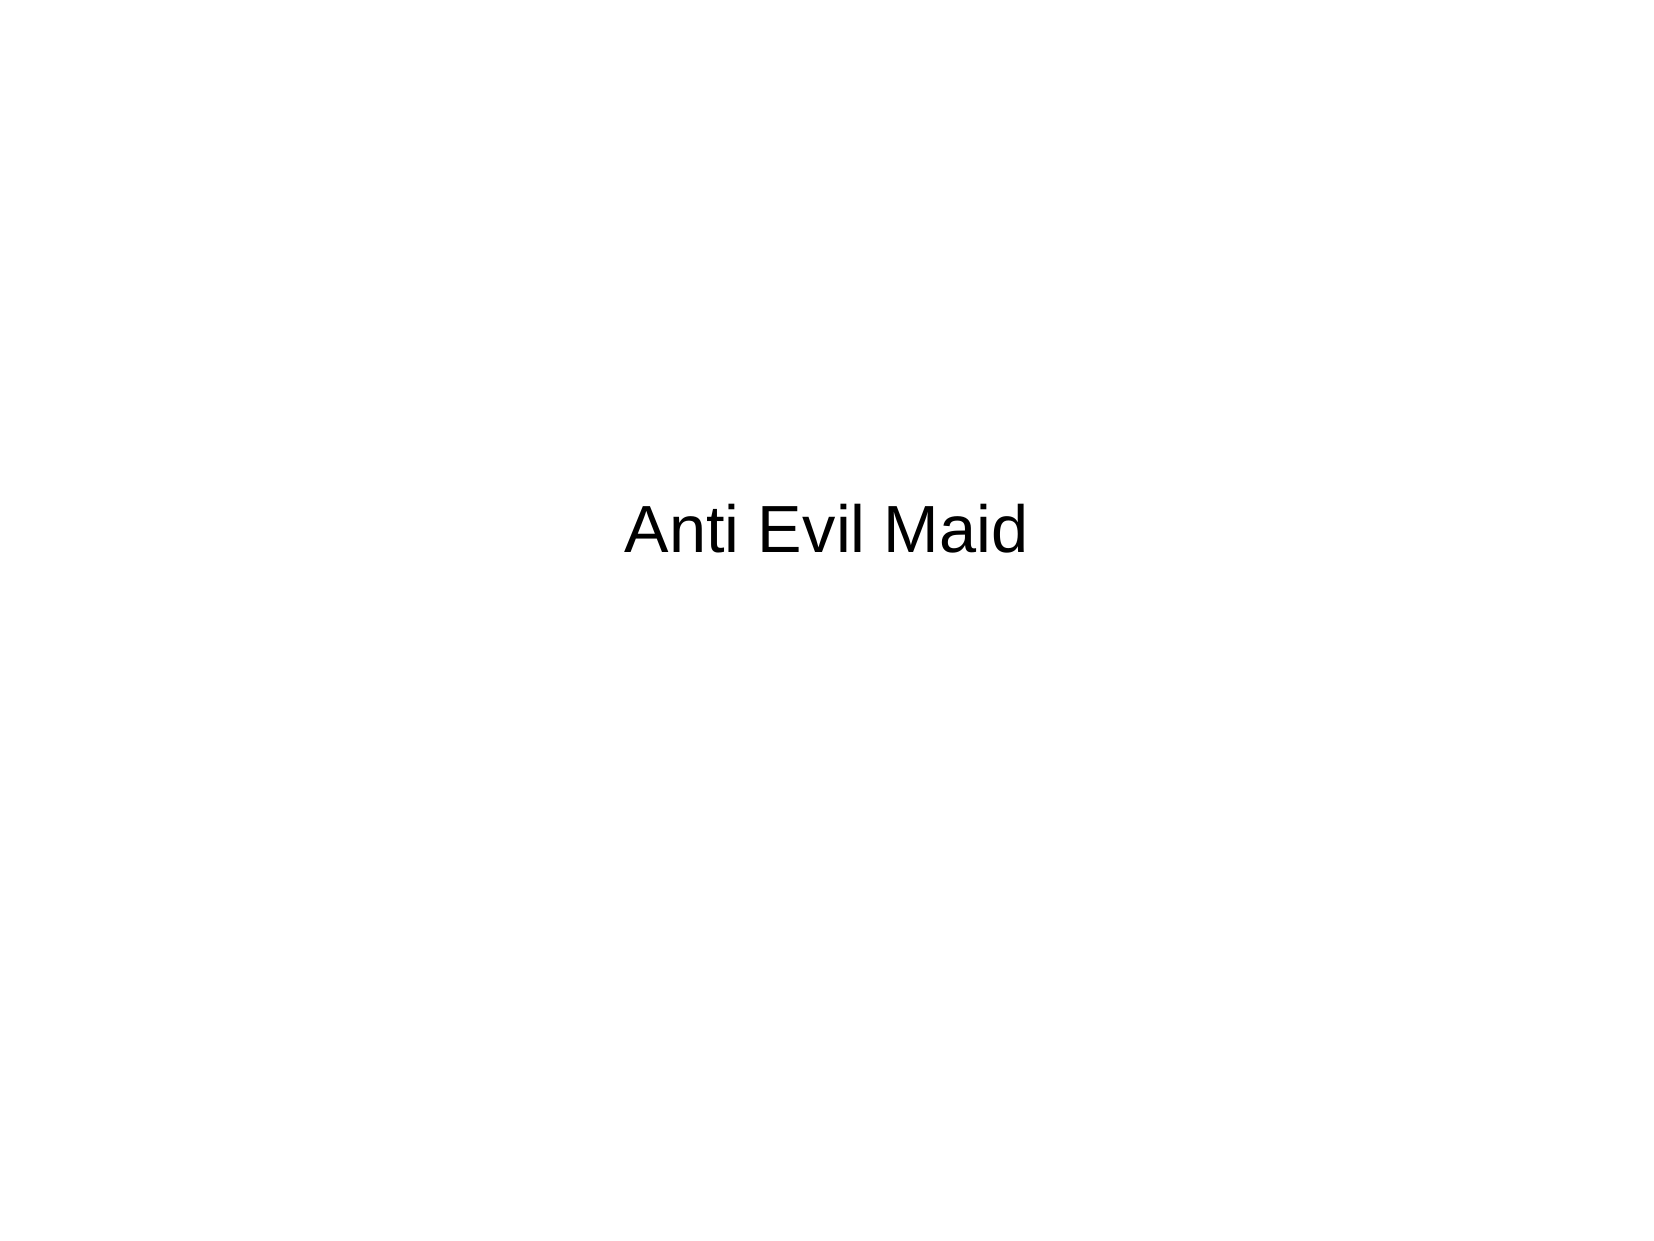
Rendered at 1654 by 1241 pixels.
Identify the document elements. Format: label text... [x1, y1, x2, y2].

subtitle Anti Evil Maid [82, 49, 1571, 1010]
